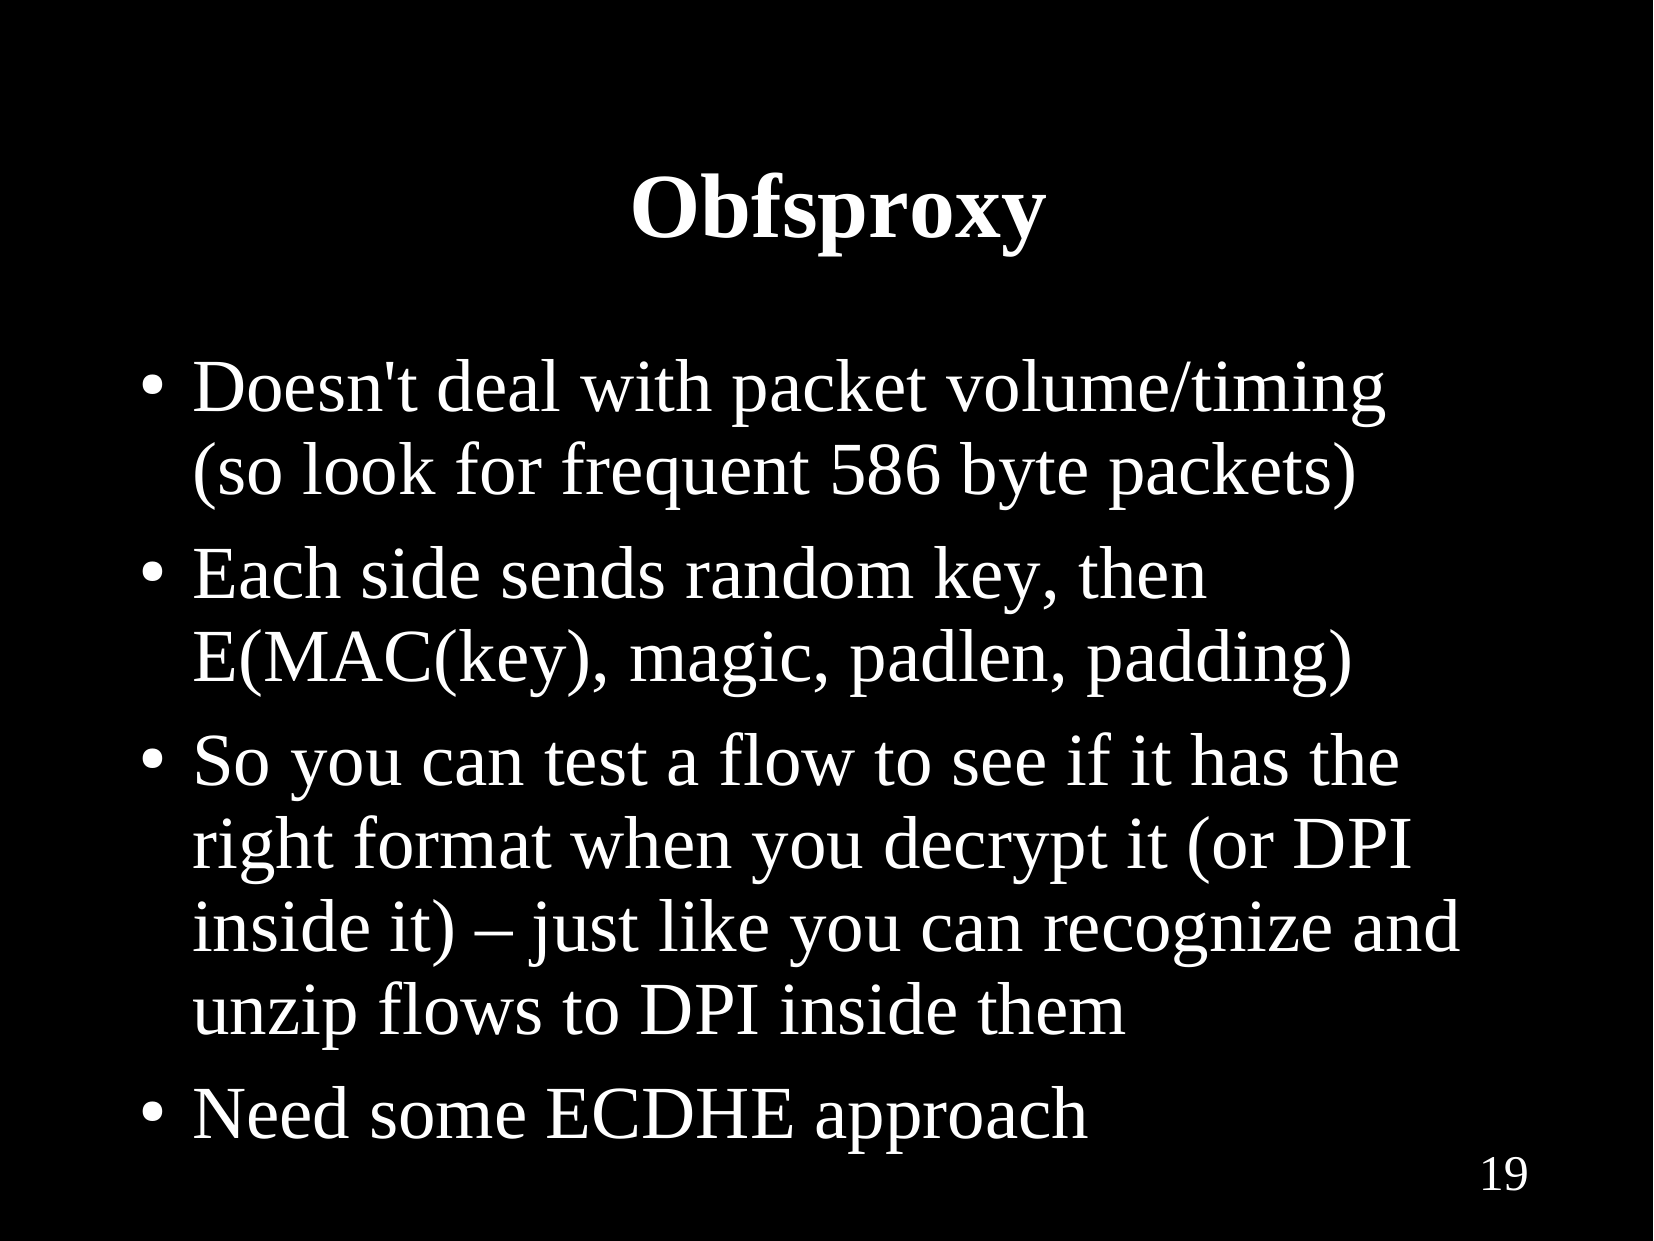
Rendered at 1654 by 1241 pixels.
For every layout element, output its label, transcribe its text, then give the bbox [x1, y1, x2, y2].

title Obfsproxy [121, 102, 1534, 311]
list Doesn't deal with packet volume/timing (so look for frequent 586 byte packets) Each side sends random key, then E(MAC(key), magic, padlen, padding) So you can test a flow to see if it has the right format when you decrypt it (or DPI inside it) – just like you can recognize and unzip flows to DPI inside them Need some ECDHE approach [121, 344, 1534, 1155]
